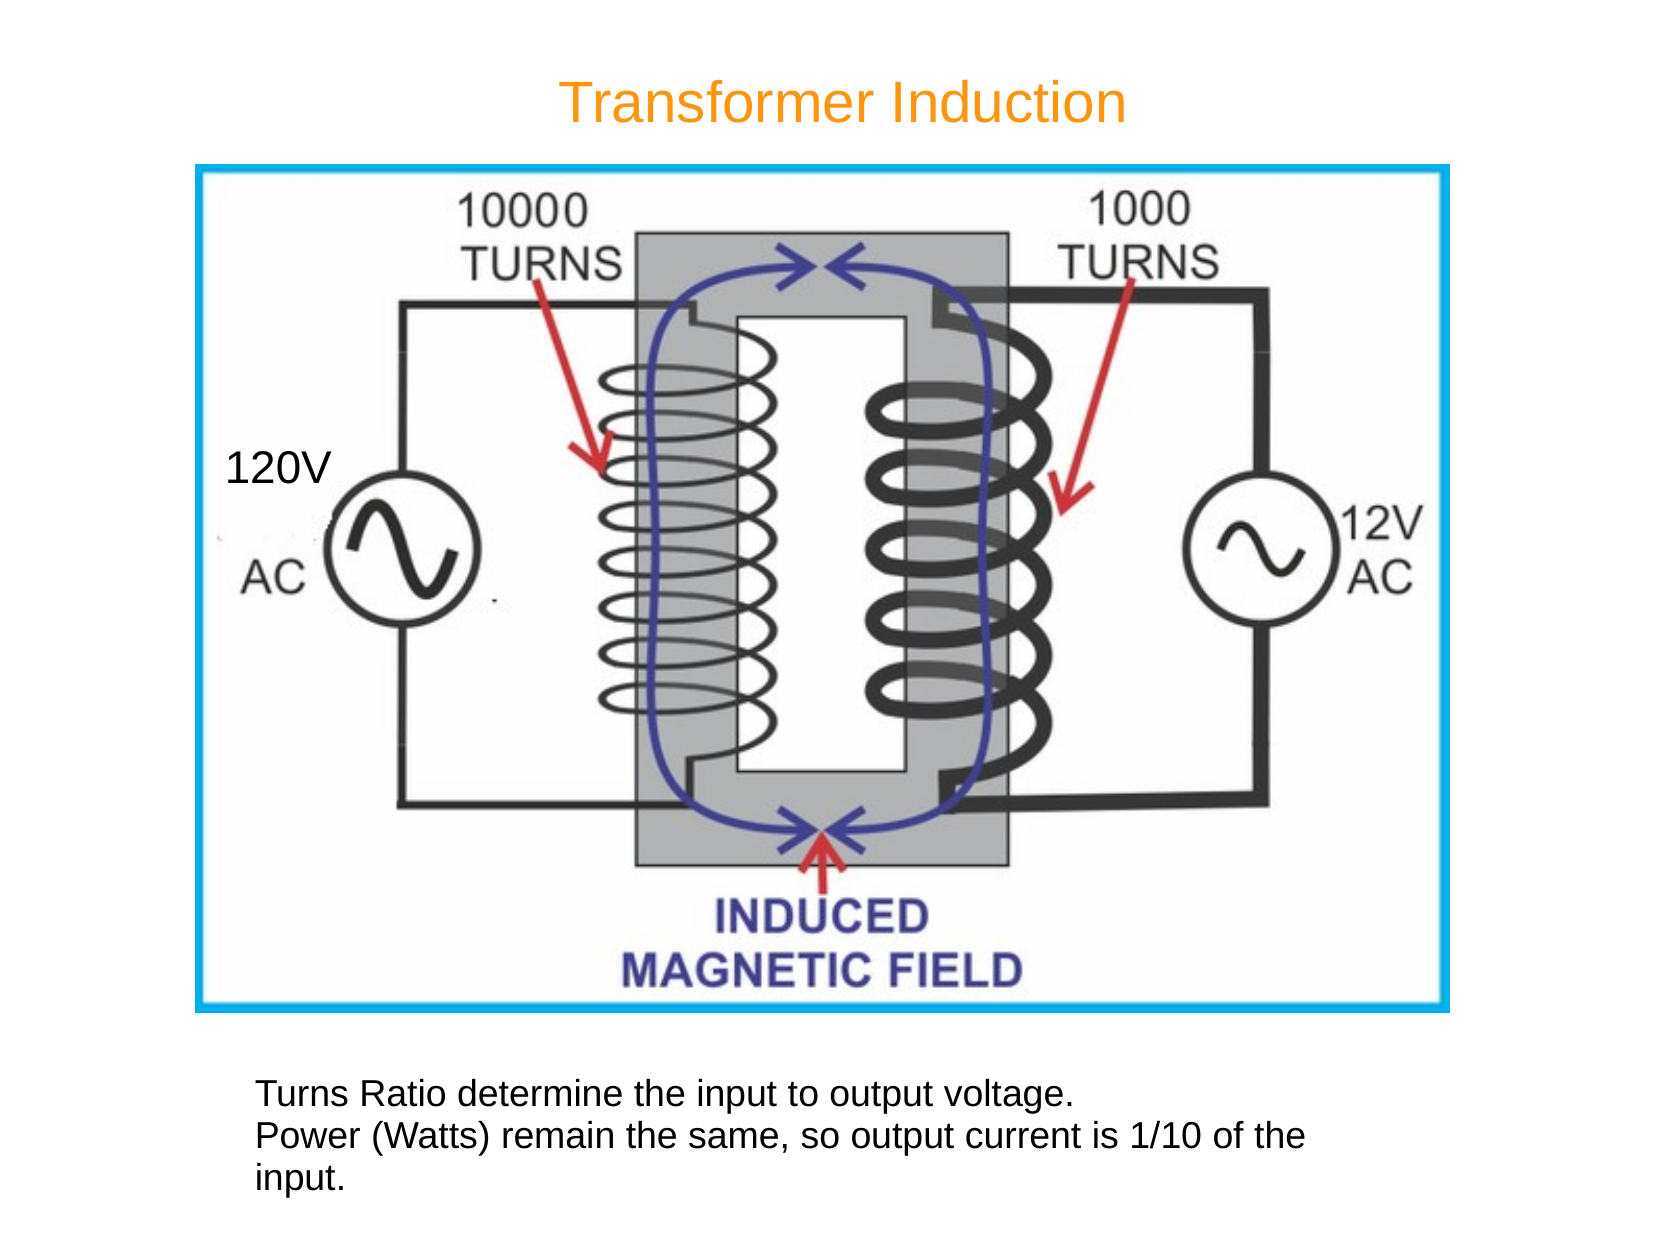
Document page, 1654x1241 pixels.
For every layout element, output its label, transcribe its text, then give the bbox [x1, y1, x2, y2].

text_box Turns Ratio determine the input to output voltage. Power (Watts) remain the same, so output current is 1/10 of the input. [240, 1065, 1424, 1164]
text_box 120V [210, 435, 347, 501]
title Transformer Induction [435, 45, 1253, 161]
picture [202, 171, 1442, 1004]
